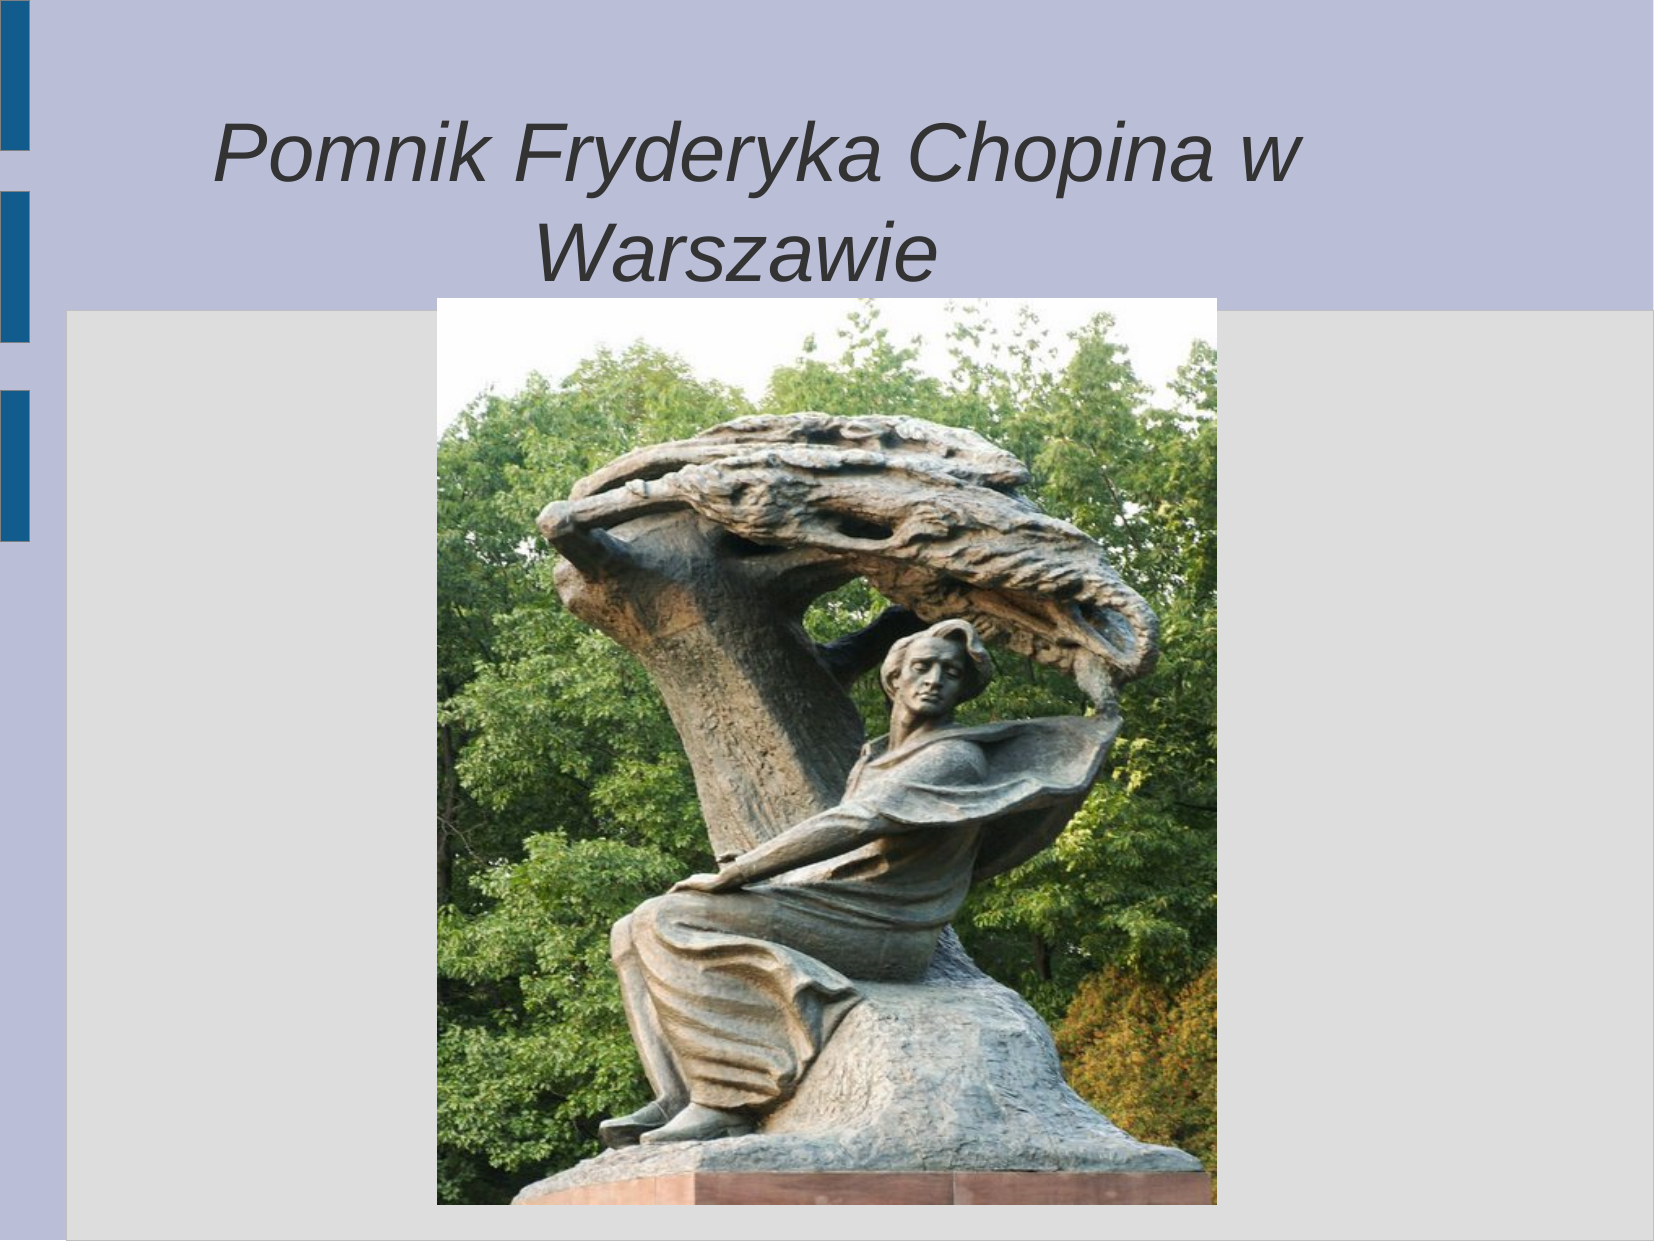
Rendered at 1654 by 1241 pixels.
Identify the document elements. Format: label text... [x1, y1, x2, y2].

title Pomnik Fryderyka Chopina w Warszawie [165, 91, 1391, 279]
picture [437, 298, 1217, 1205]
